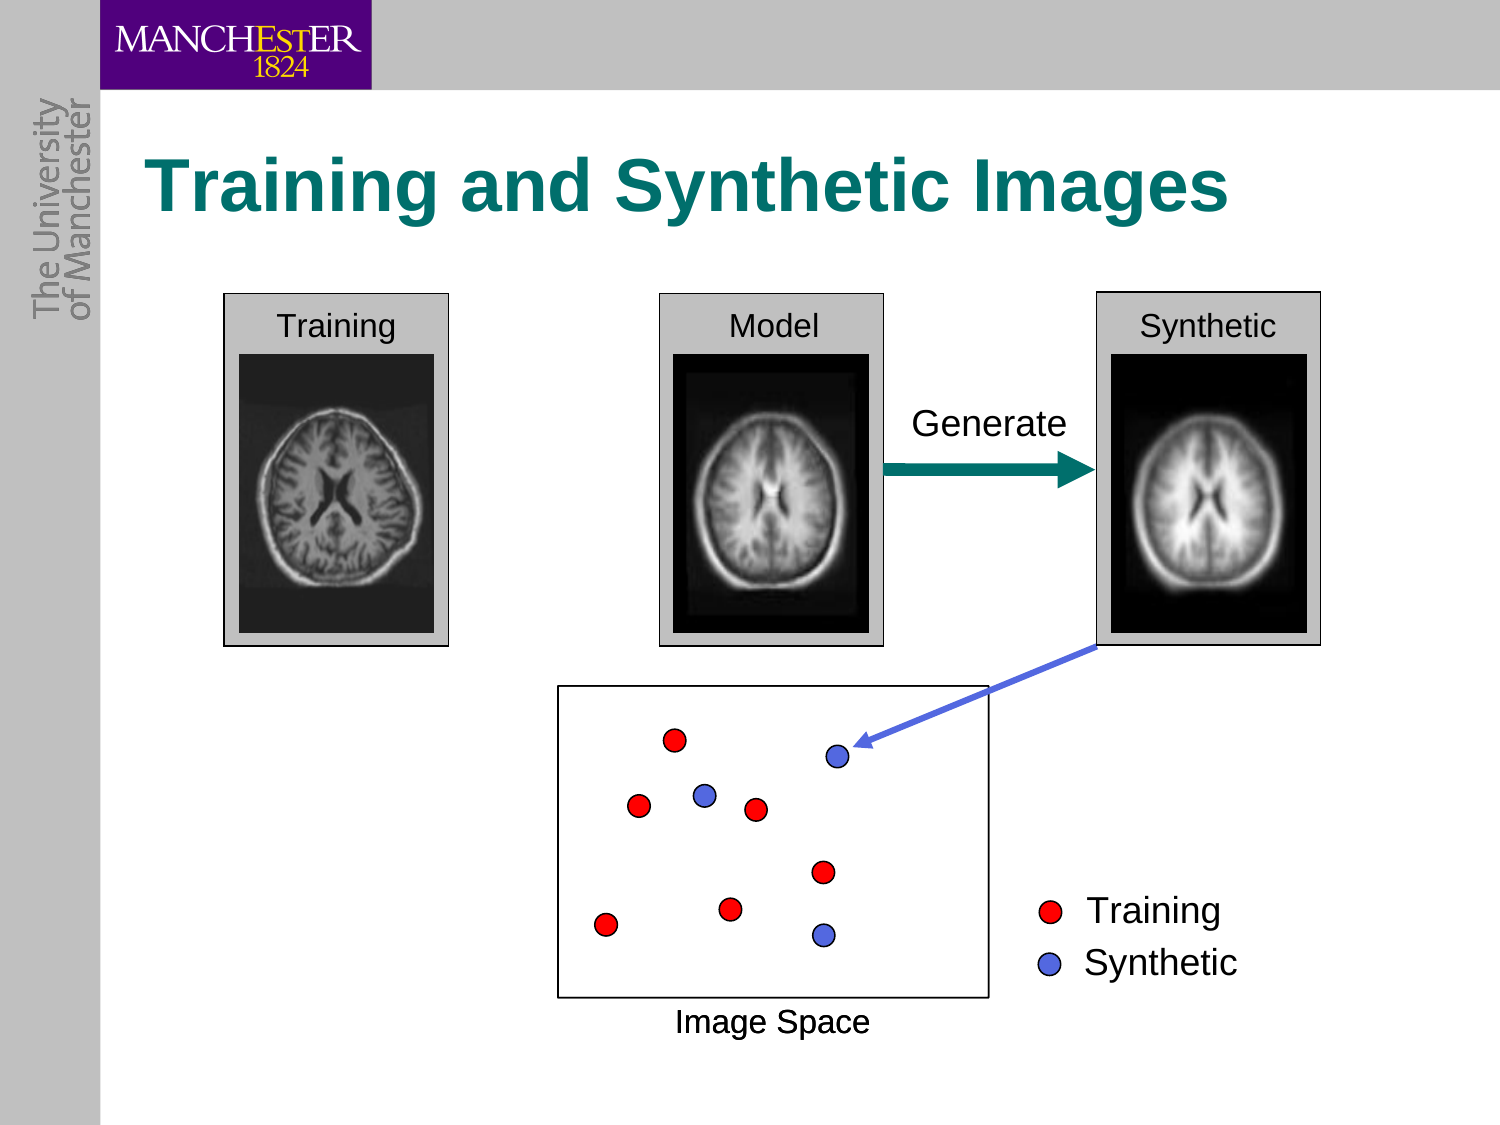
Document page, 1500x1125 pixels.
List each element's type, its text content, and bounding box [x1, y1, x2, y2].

text_box [1039, 901, 1062, 924]
text_box [663, 729, 686, 752]
text_box Generate [896, 395, 1084, 453]
text_box [744, 798, 768, 822]
picture [0, 0, 372, 320]
text_box Synthetic [1069, 936, 1254, 991]
text_box [693, 784, 716, 808]
text_box [659, 293, 884, 647]
text_box Model [714, 299, 835, 353]
text_box [826, 745, 849, 768]
text_box Training [1071, 884, 1238, 936]
text_box [1038, 953, 1061, 976]
title Training and Synthetic Images [129, 120, 1406, 251]
text_box [224, 293, 449, 647]
text_box [812, 861, 835, 884]
picture [239, 354, 434, 633]
text_box [594, 913, 618, 937]
text_box [719, 898, 742, 921]
picture [673, 354, 869, 633]
text_box Training [261, 299, 412, 353]
text_box [1096, 291, 1321, 645]
text_box [627, 794, 651, 818]
text_box Image Space [660, 995, 887, 1049]
text_box [812, 924, 835, 947]
picture [1111, 354, 1307, 633]
text_box Synthetic [1124, 299, 1292, 353]
